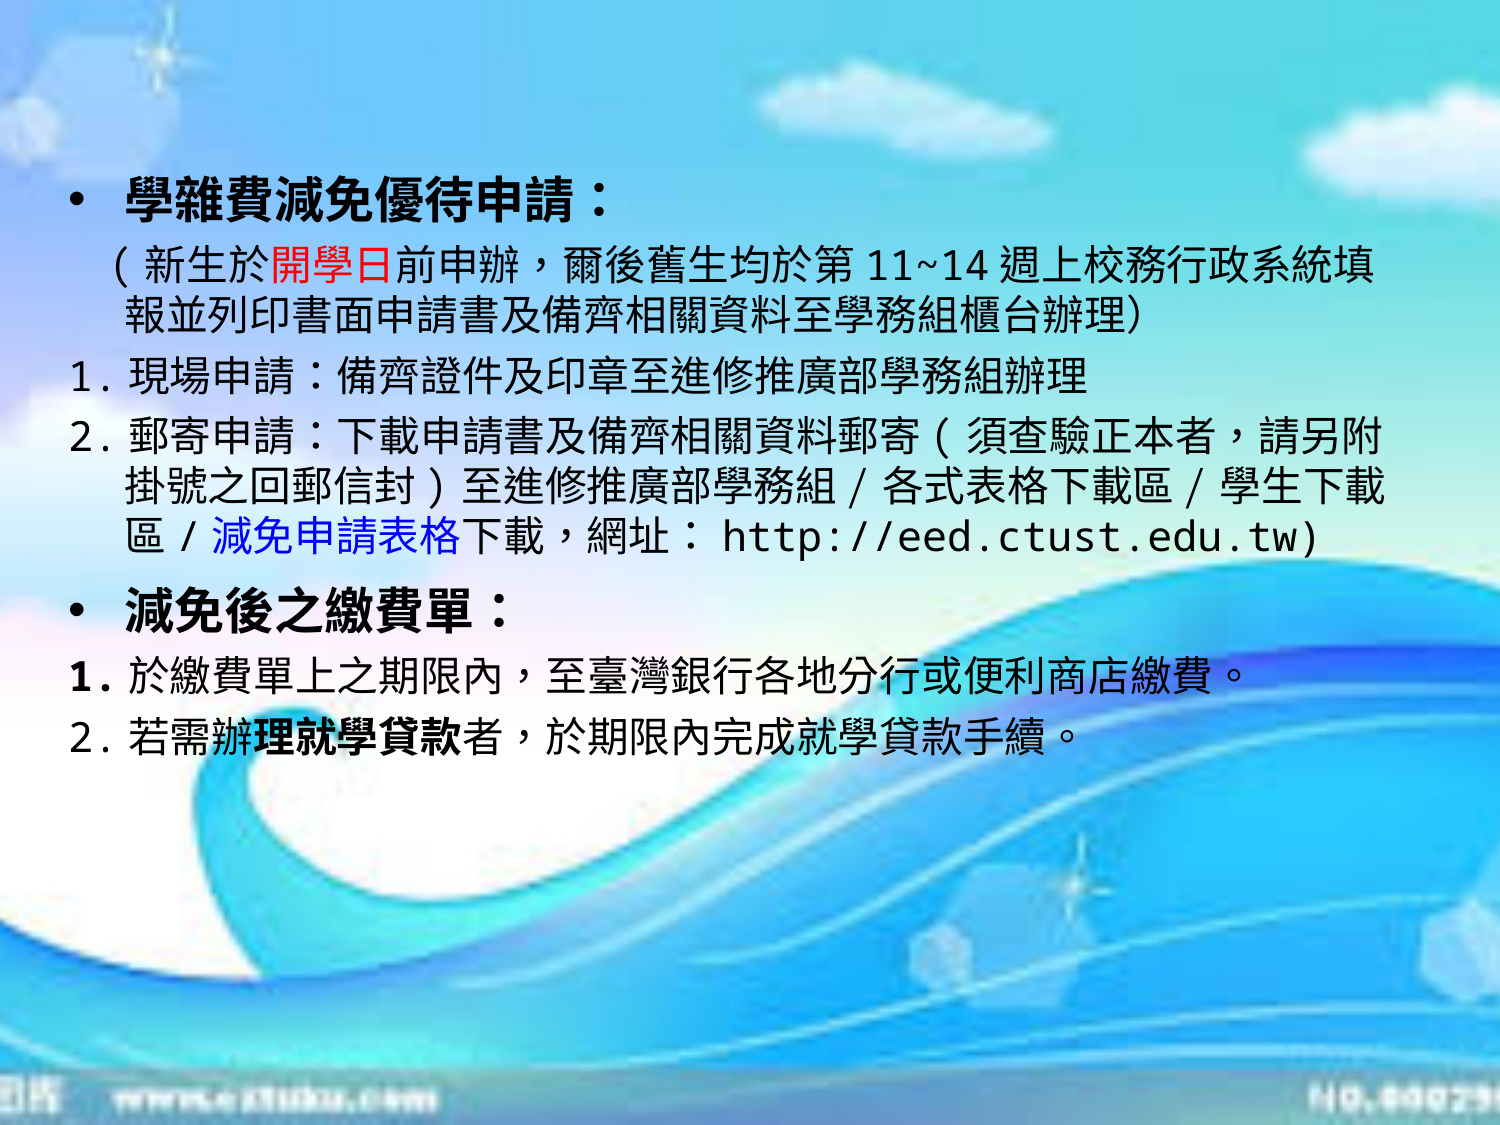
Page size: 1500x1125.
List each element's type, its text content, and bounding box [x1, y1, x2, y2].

list 學雜費減免優待申請： (新生於開學日前申辦，爾後舊生均於第11~14週上校務行政系統填報並列印書面申請書及備齊相關資料至學務組櫃台辦理） 1.現場申請：備齊證件及印章至進修推廣部學務組辦理 2.郵寄申請：下載申請書及備齊相關資料郵寄(須查驗正本者，請另附掛號之回郵信封)至進修推廣部學務組/各式表格下載區/學生下載區/減免申請表格下載，網址：http://eed.ctust.edu.tw) 減免後之繳費單： 1.於繳費單上之期限內，至臺灣銀行各地分行或便利商店繳費。 2.若需辦理就學貸款者，於期限內完成就學貸款手續。 [53, 160, 1404, 963]
picture [0, 0, 1500, 1125]
